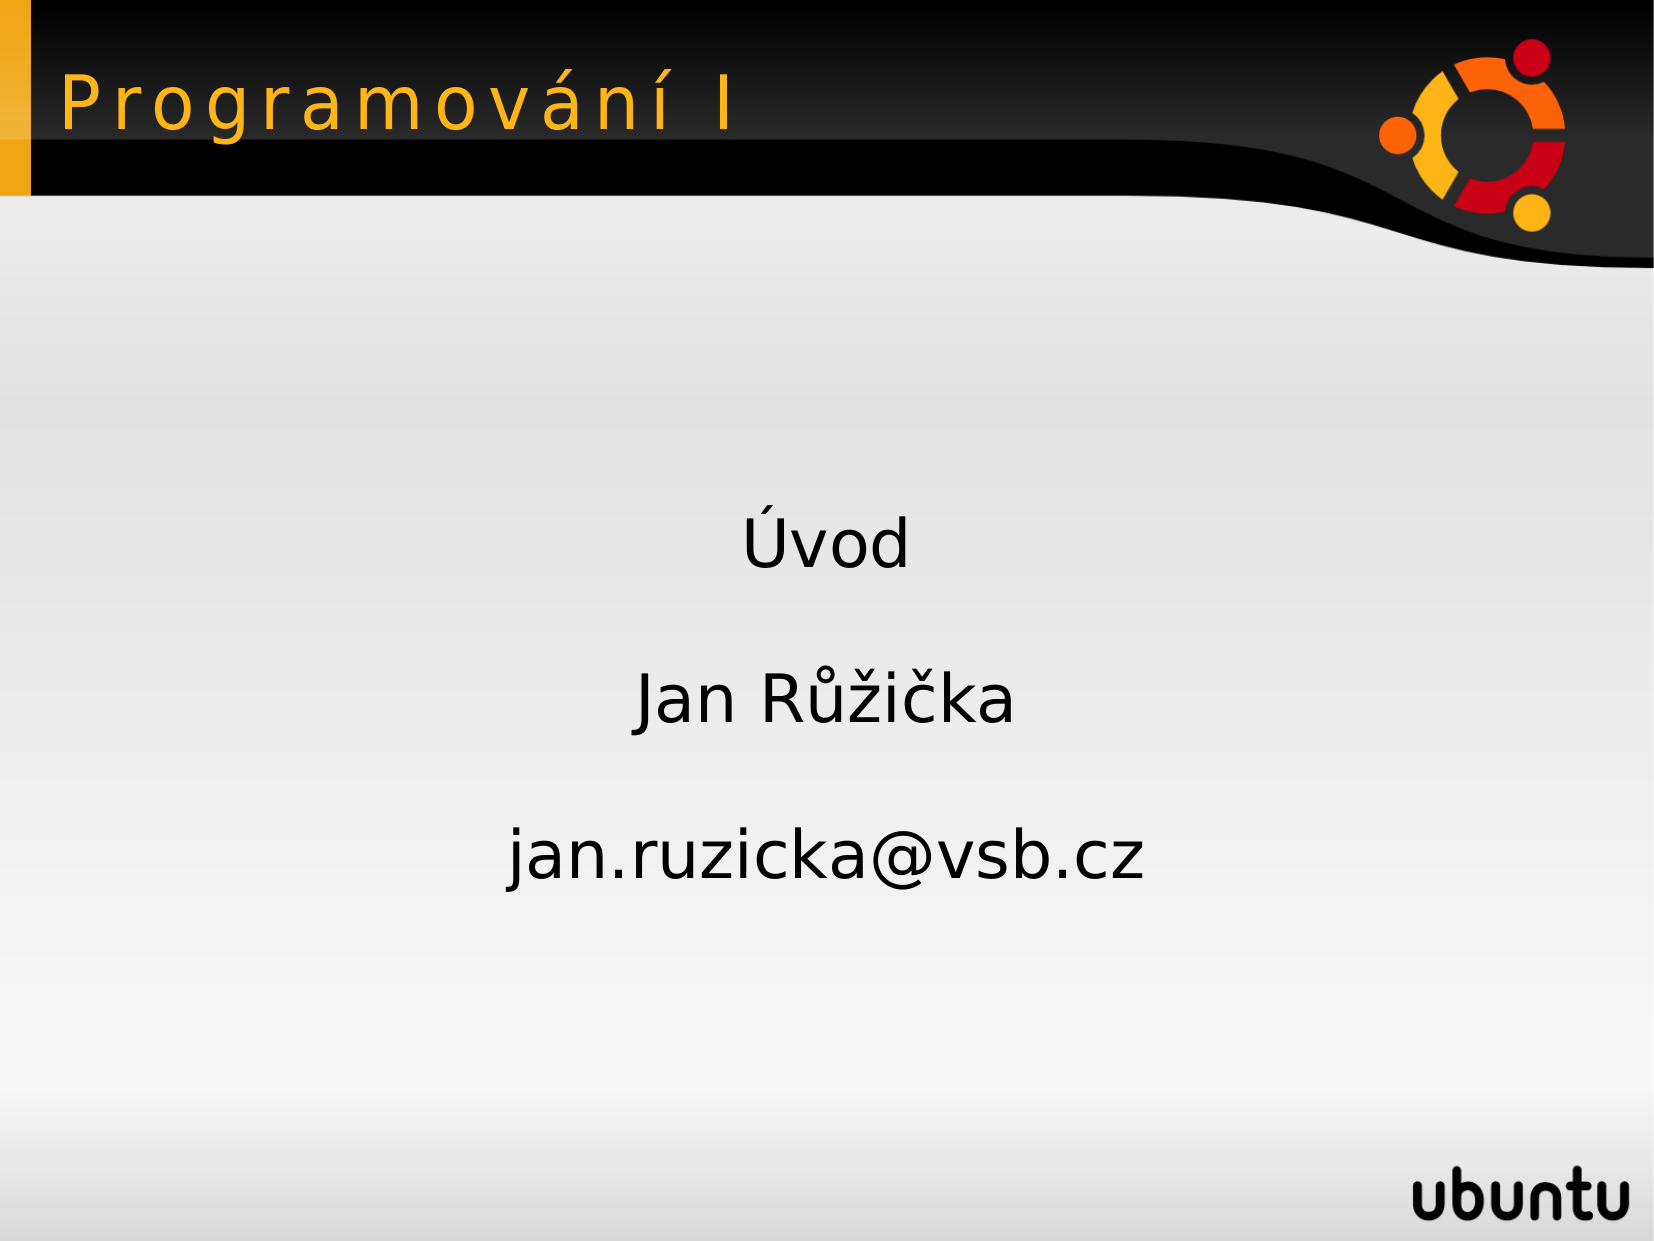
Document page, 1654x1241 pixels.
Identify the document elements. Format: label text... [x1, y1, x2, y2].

title Programování I [59, 29, 1270, 178]
picture [0, 0, 1654, 1241]
subtitle Úvod Jan Růžička jan.ruzicka@vsb.cz [82, 290, 1571, 1109]
